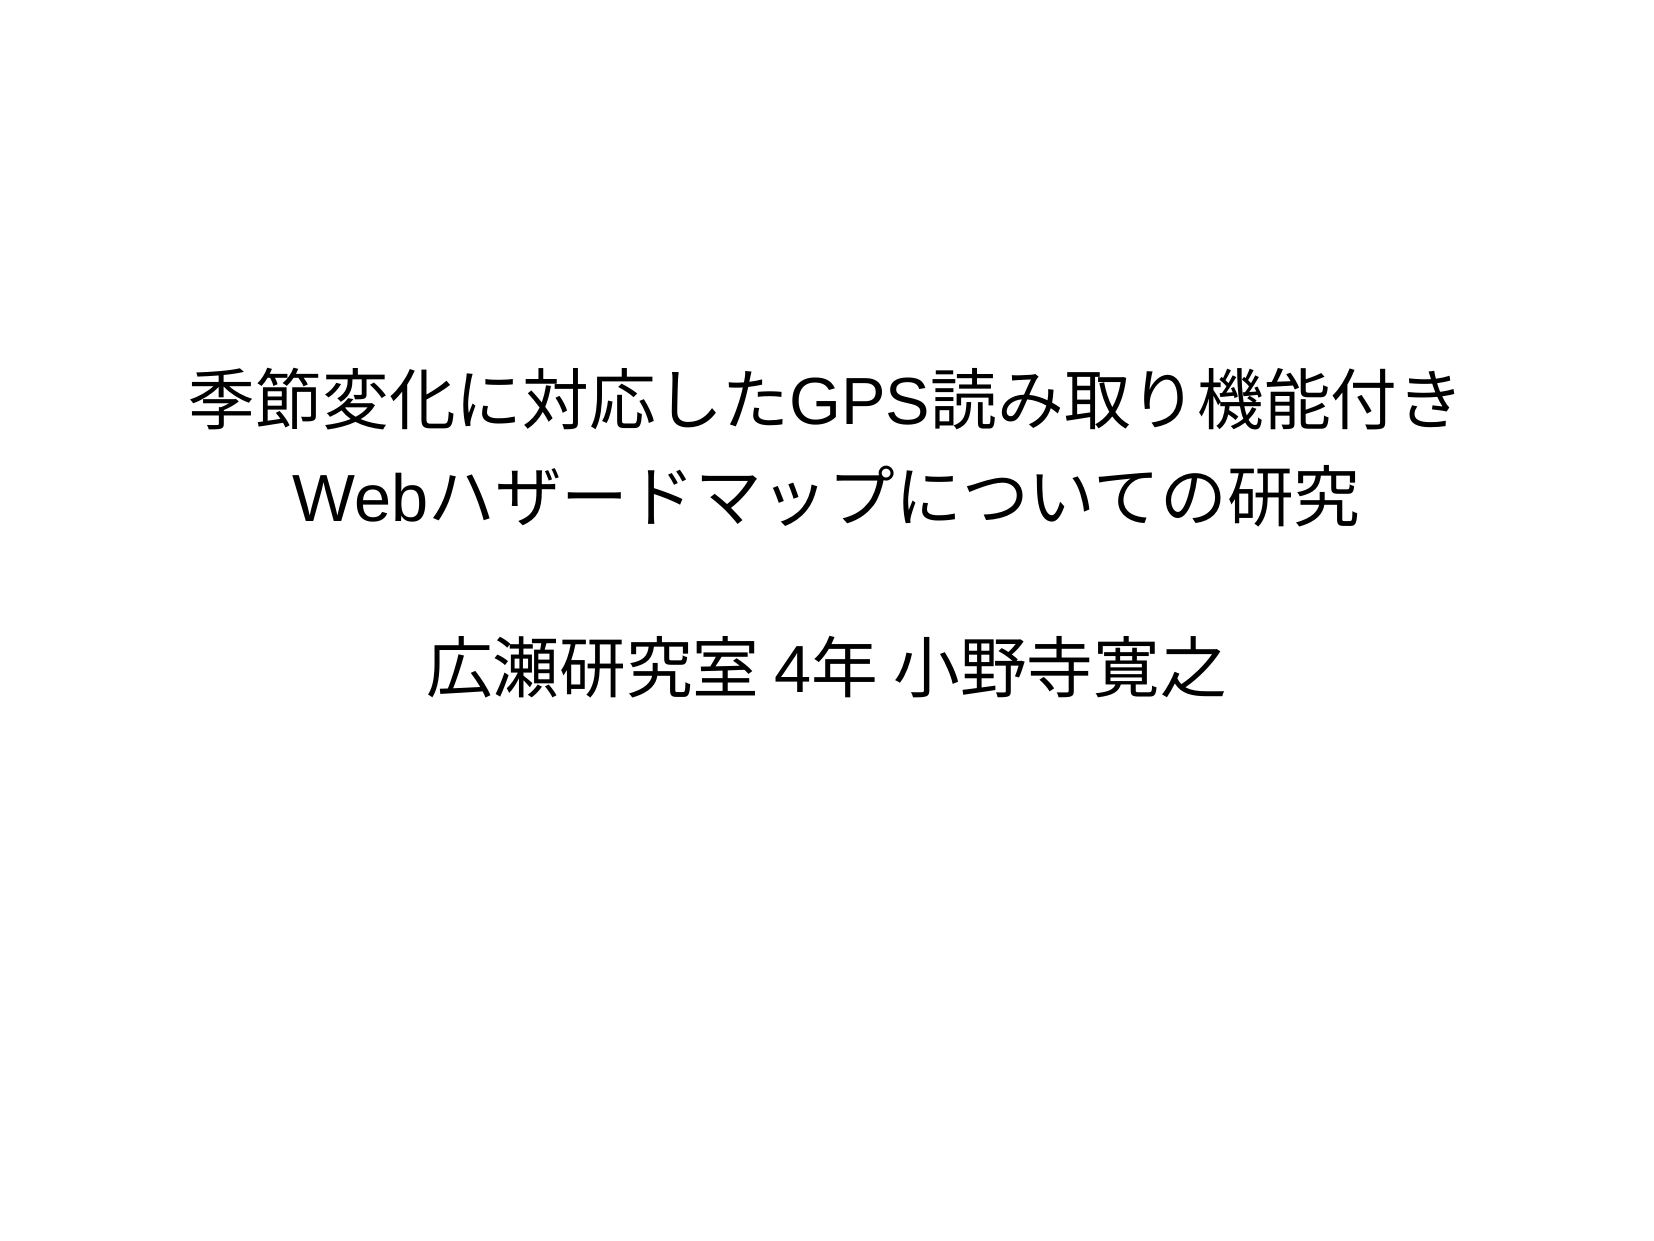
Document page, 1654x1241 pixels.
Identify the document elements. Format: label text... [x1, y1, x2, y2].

subtitle 季節変化に対応したGPS読み取り機能付き Webハザードマップについての研究 広瀬研究室 4年 小野寺寛之 [82, 49, 1571, 1010]
